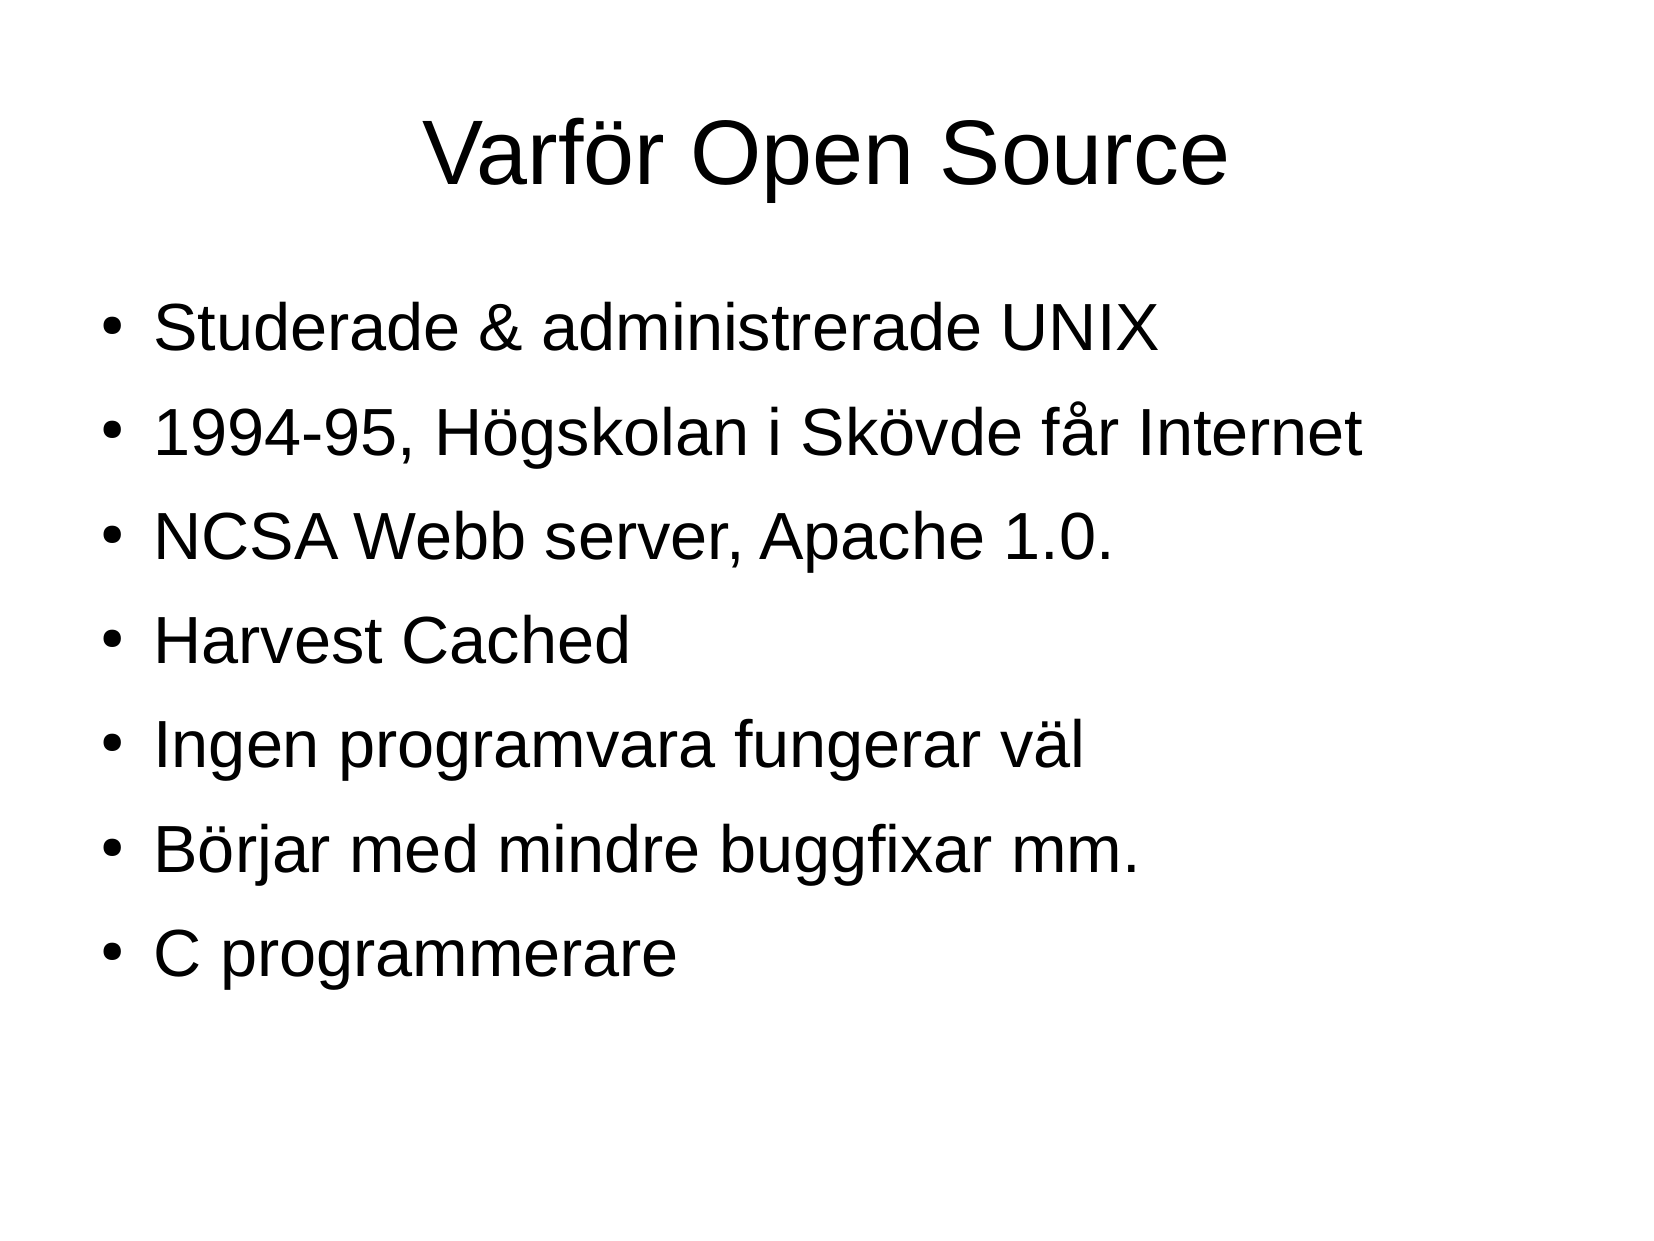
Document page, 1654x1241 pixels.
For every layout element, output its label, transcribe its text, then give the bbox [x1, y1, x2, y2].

list Studerade & administrerade UNIX 1994-95, Högskolan i Skövde får Internet NCSA Webb server, Apache 1.0. Harvest Cached Ingen programvara fungerar väl Börjar med mindre buggfixar mm. C programmerare [82, 290, 1571, 1094]
title Varför Open Source [82, 56, 1571, 250]
